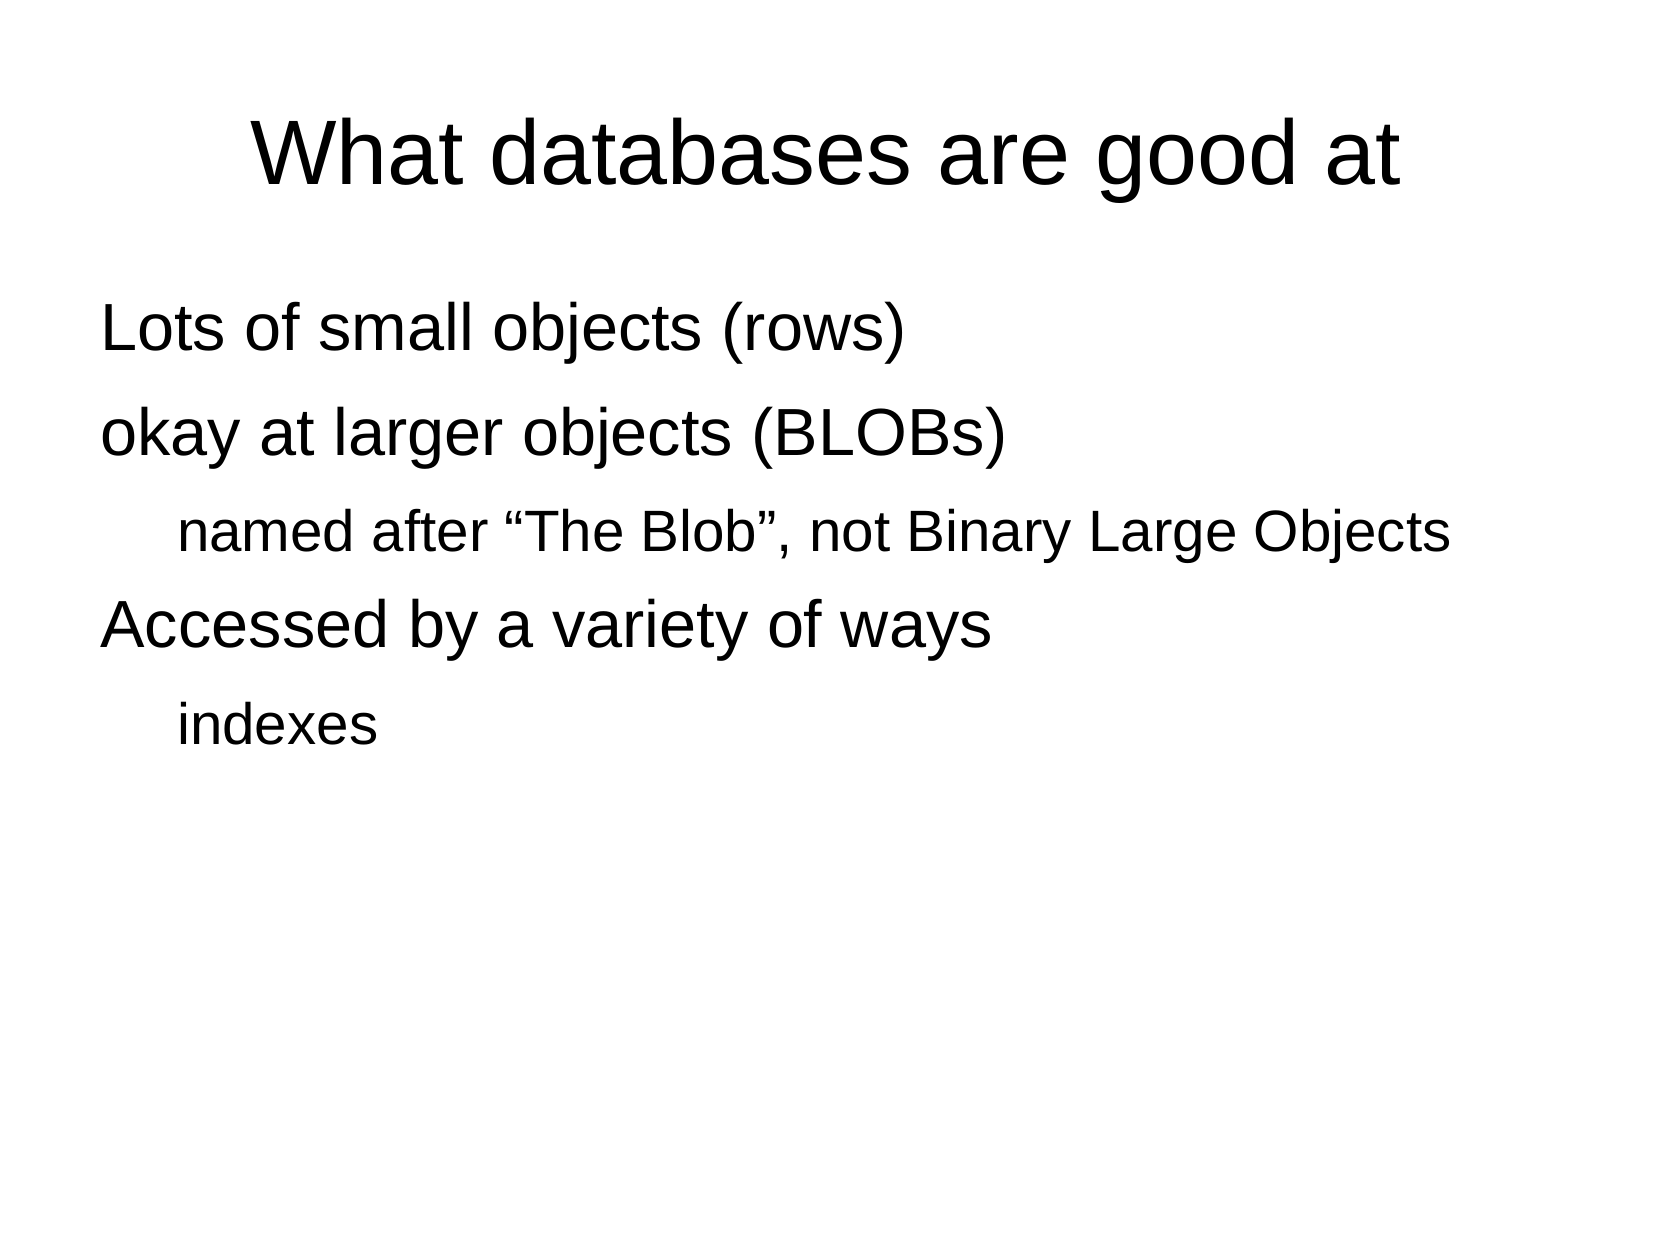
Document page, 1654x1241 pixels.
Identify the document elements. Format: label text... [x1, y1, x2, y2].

list Lots of small objects (rows) okay at larger objects (BLOBs) named after “The Blob”, not Binary Large Objects Accessed by a variety of ways indexes [82, 290, 1571, 1094]
title What databases are good at [82, 56, 1571, 250]
